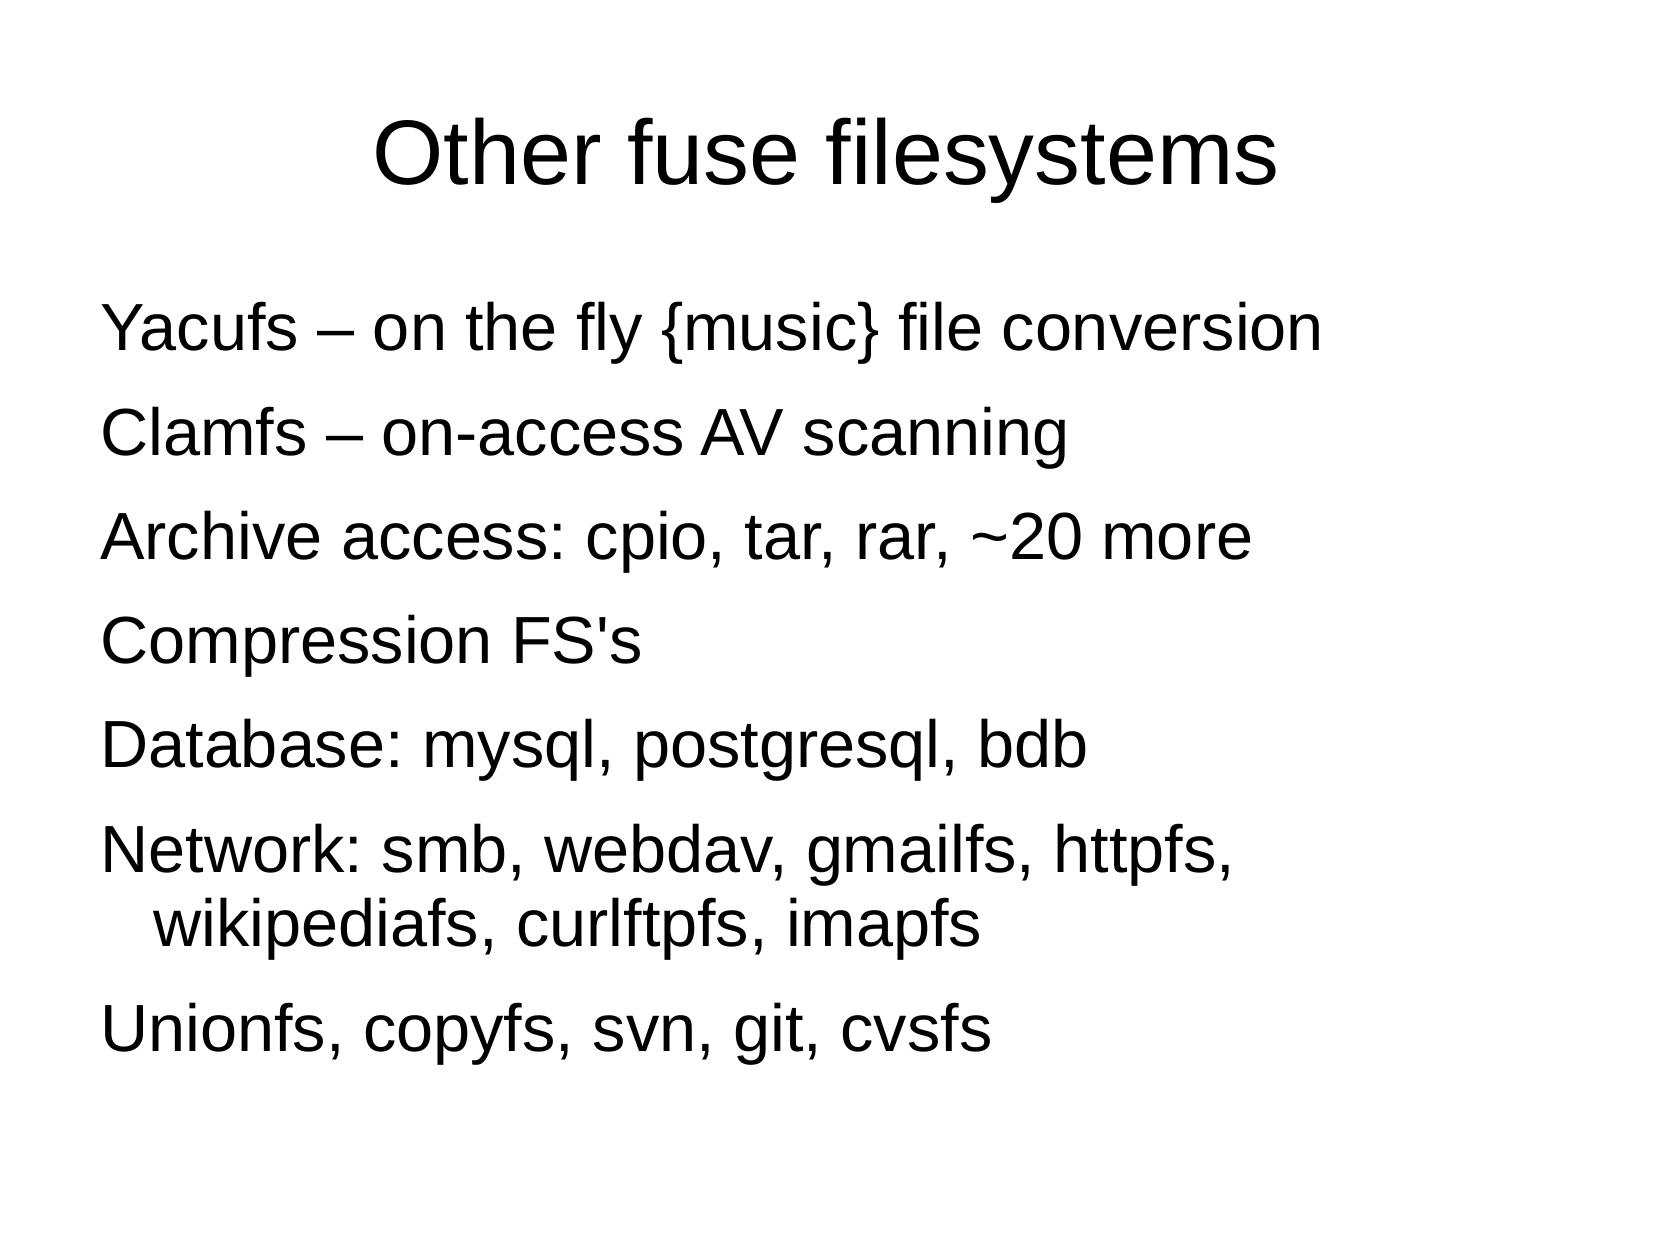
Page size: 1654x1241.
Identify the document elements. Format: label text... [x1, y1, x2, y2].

list Yacufs – on the fly {music} file conversion Clamfs – on-access AV scanning Archive access: cpio, tar, rar, ~20 more Compression FS's Database: mysql, postgresql, bdb Network: smb, webdav, gmailfs, httpfs, wikipediafs, curlftpfs, imapfs Unionfs, copyfs, svn, git, cvsfs [82, 290, 1571, 1094]
title Other fuse filesystems [82, 56, 1571, 250]
